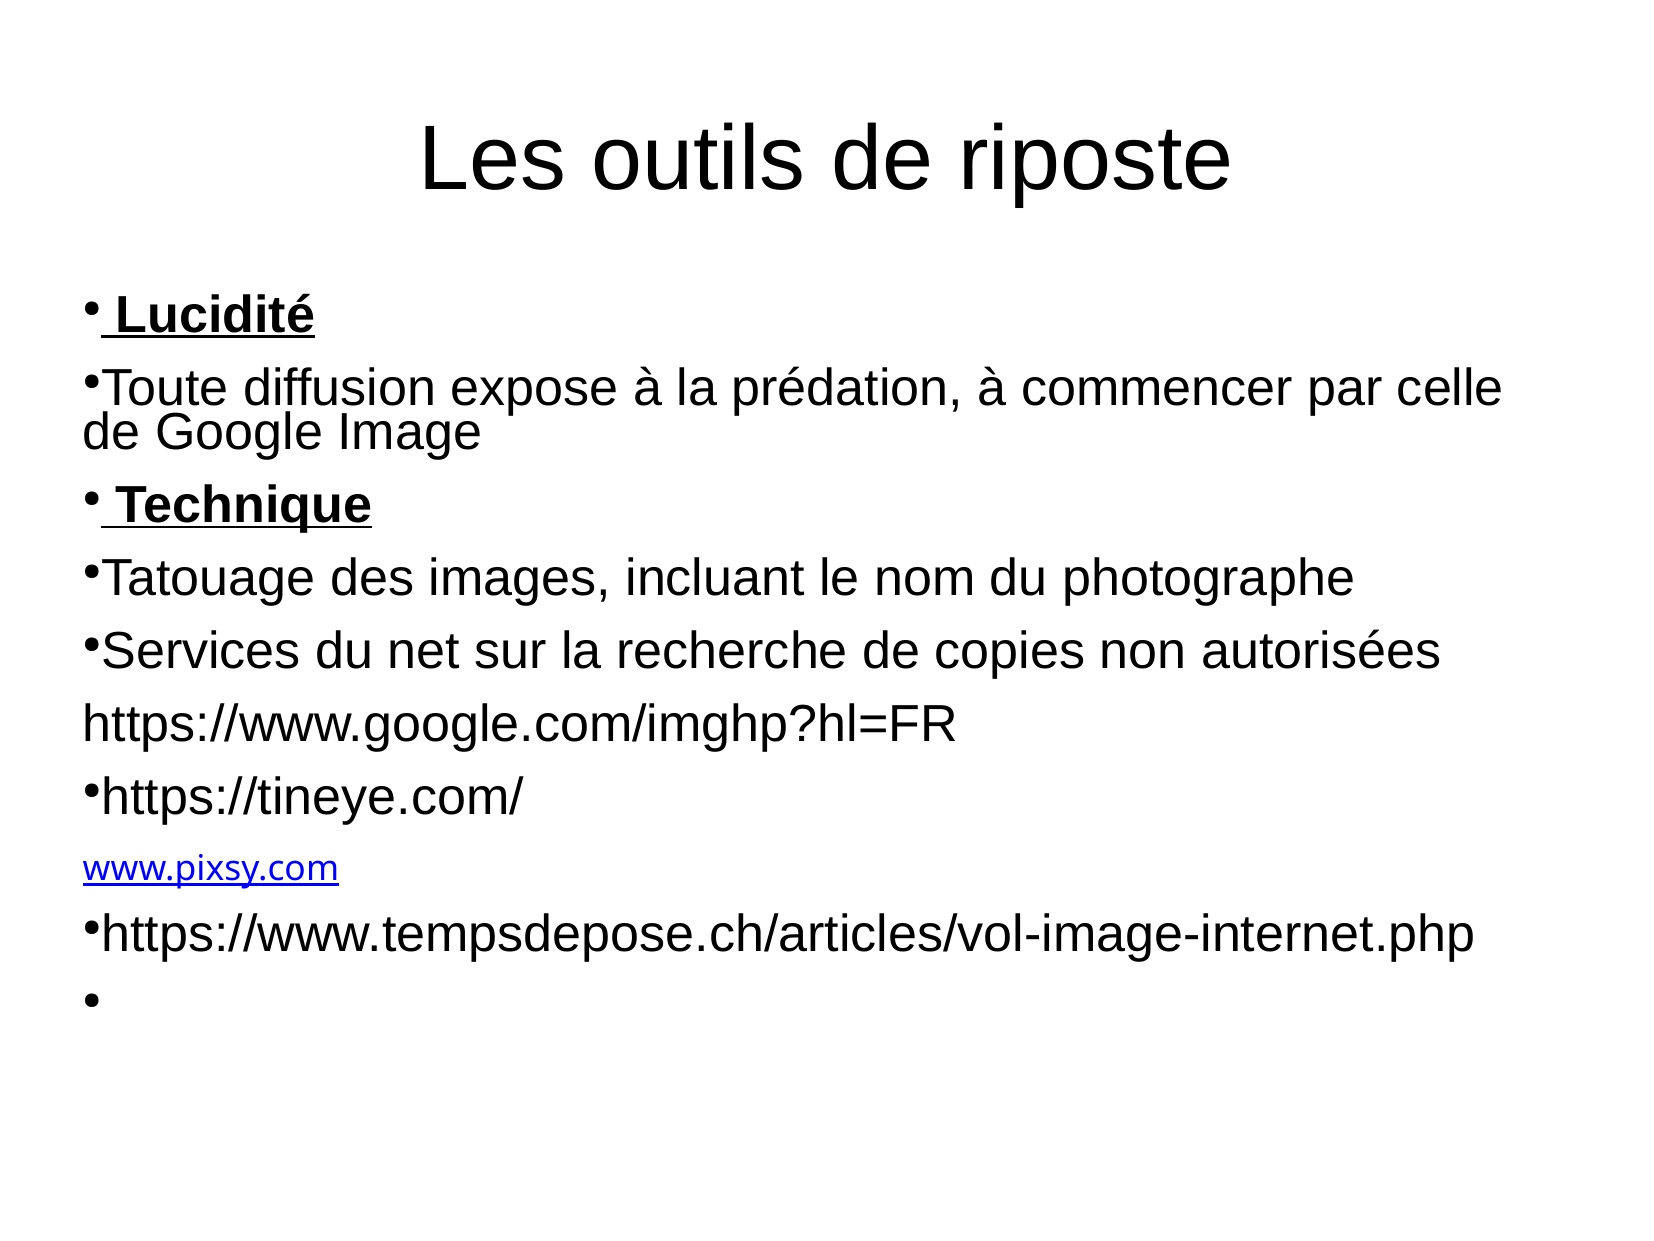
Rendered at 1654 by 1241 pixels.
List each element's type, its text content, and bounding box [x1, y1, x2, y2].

title Les outils de riposte [82, 49, 1571, 257]
list Lucidité Toute diffusion expose à la prédation, à commencer par celle de Google Image Technique Tatouage des images, incluant le nom du photographe Services du net sur la recherche de copies non autorisées https://www.google.com/imghp?hl=FR https://tineye.com/ www.pixsy.com https://www.tempsdepose.ch/articles/vol-image-internet.php [82, 297, 1571, 1017]
